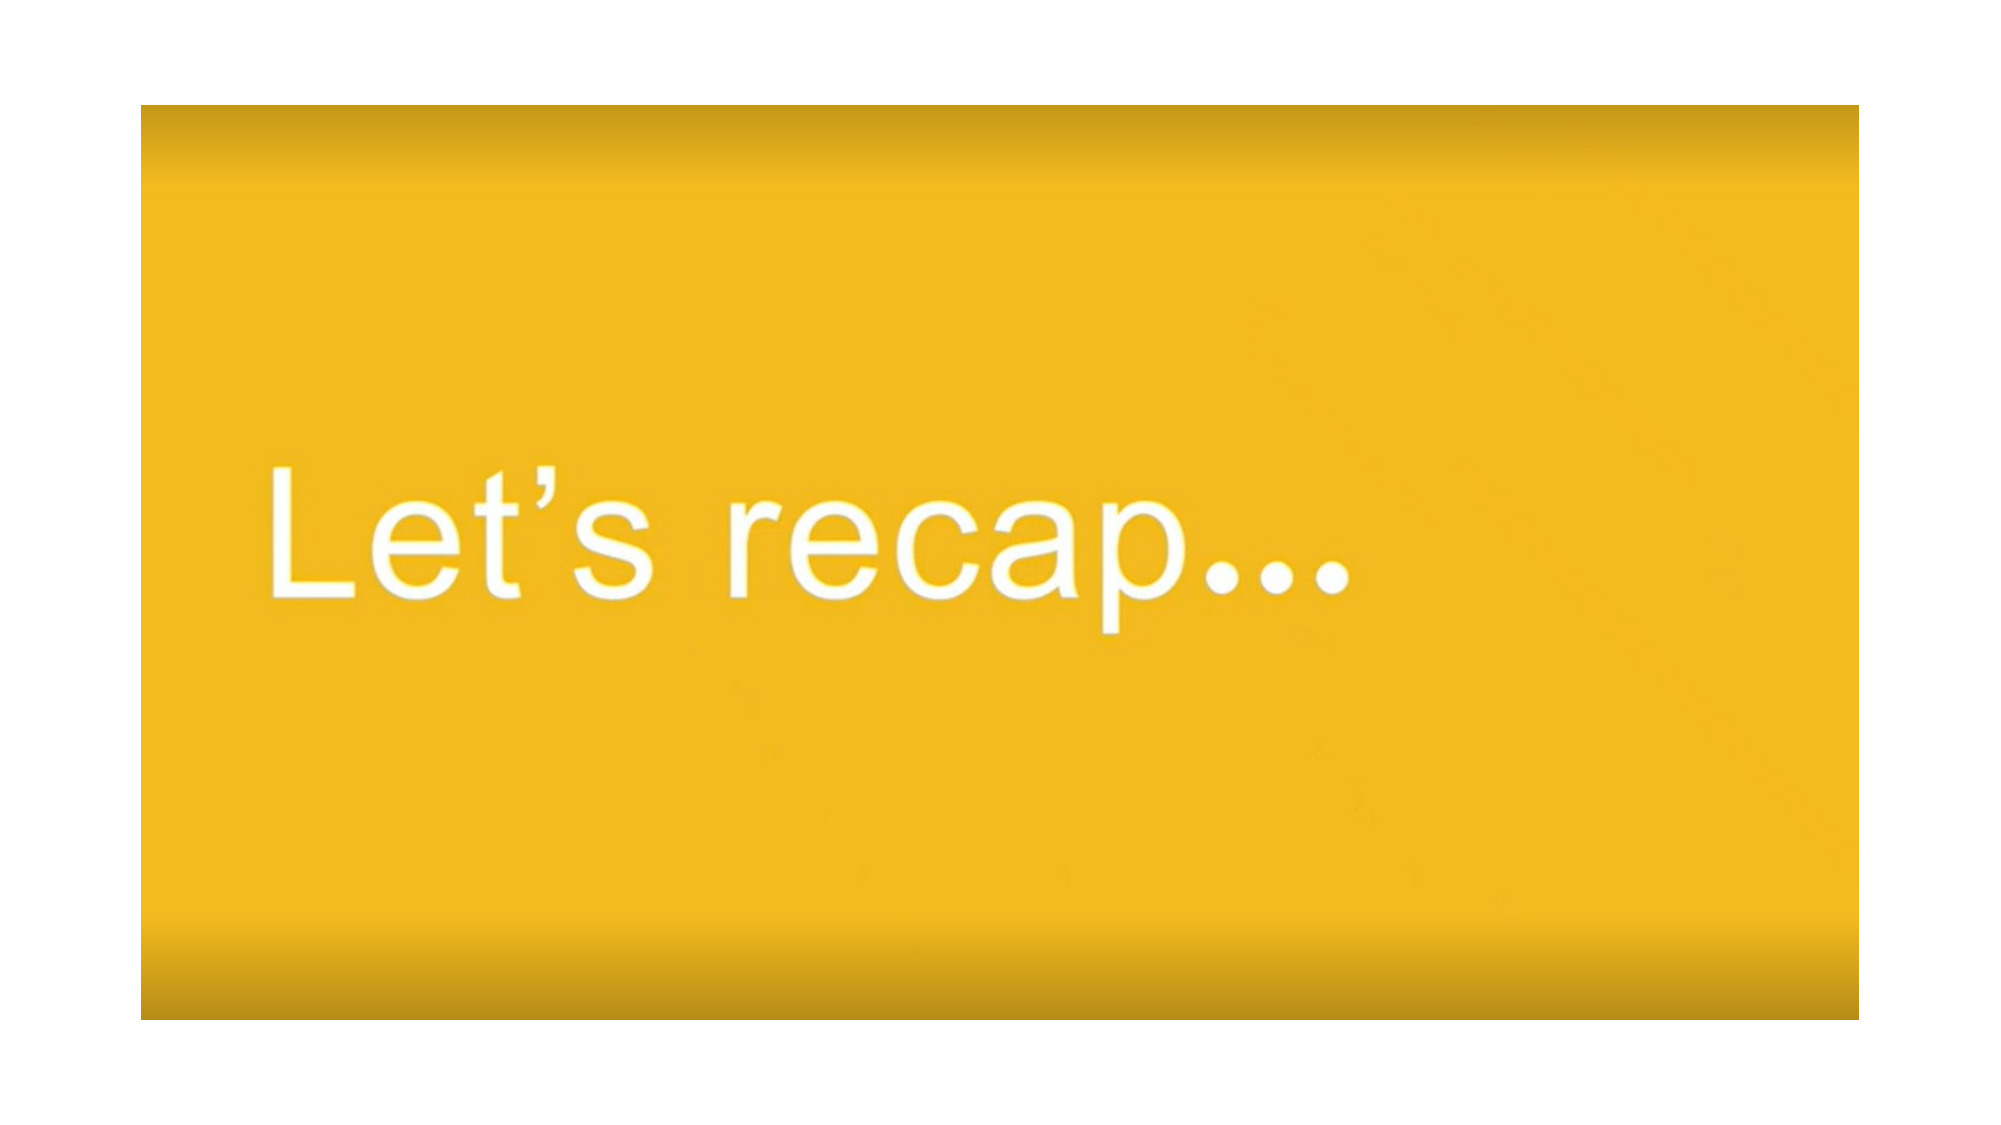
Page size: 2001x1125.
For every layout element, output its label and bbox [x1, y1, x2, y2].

picture [141, 105, 1859, 1020]
